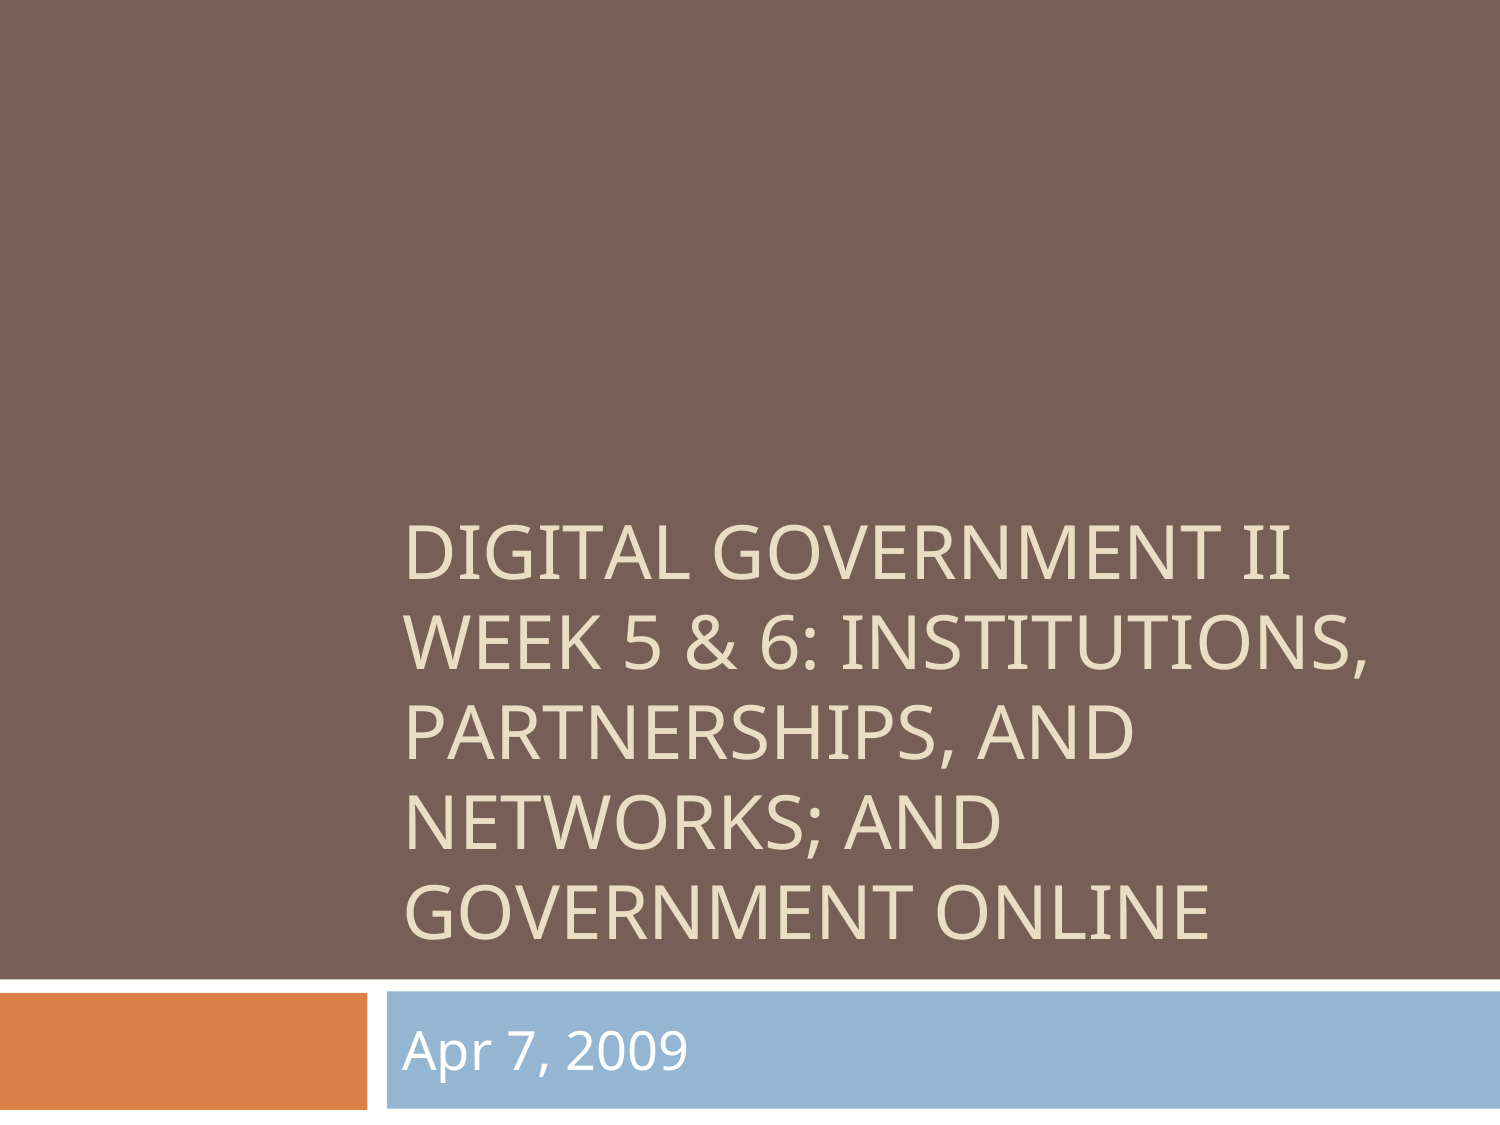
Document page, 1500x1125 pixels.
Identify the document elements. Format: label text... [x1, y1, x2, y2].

text_box DIGITAL GOVERNMENT II WEEK 5 & 6: INSTITUTIONS, PARTNERSHIPS, AND NETWORKS; AND GOVERNMENT ONLINE [387, 407, 1450, 963]
text_box Apr 7, 2009 [387, 992, 1488, 1105]
